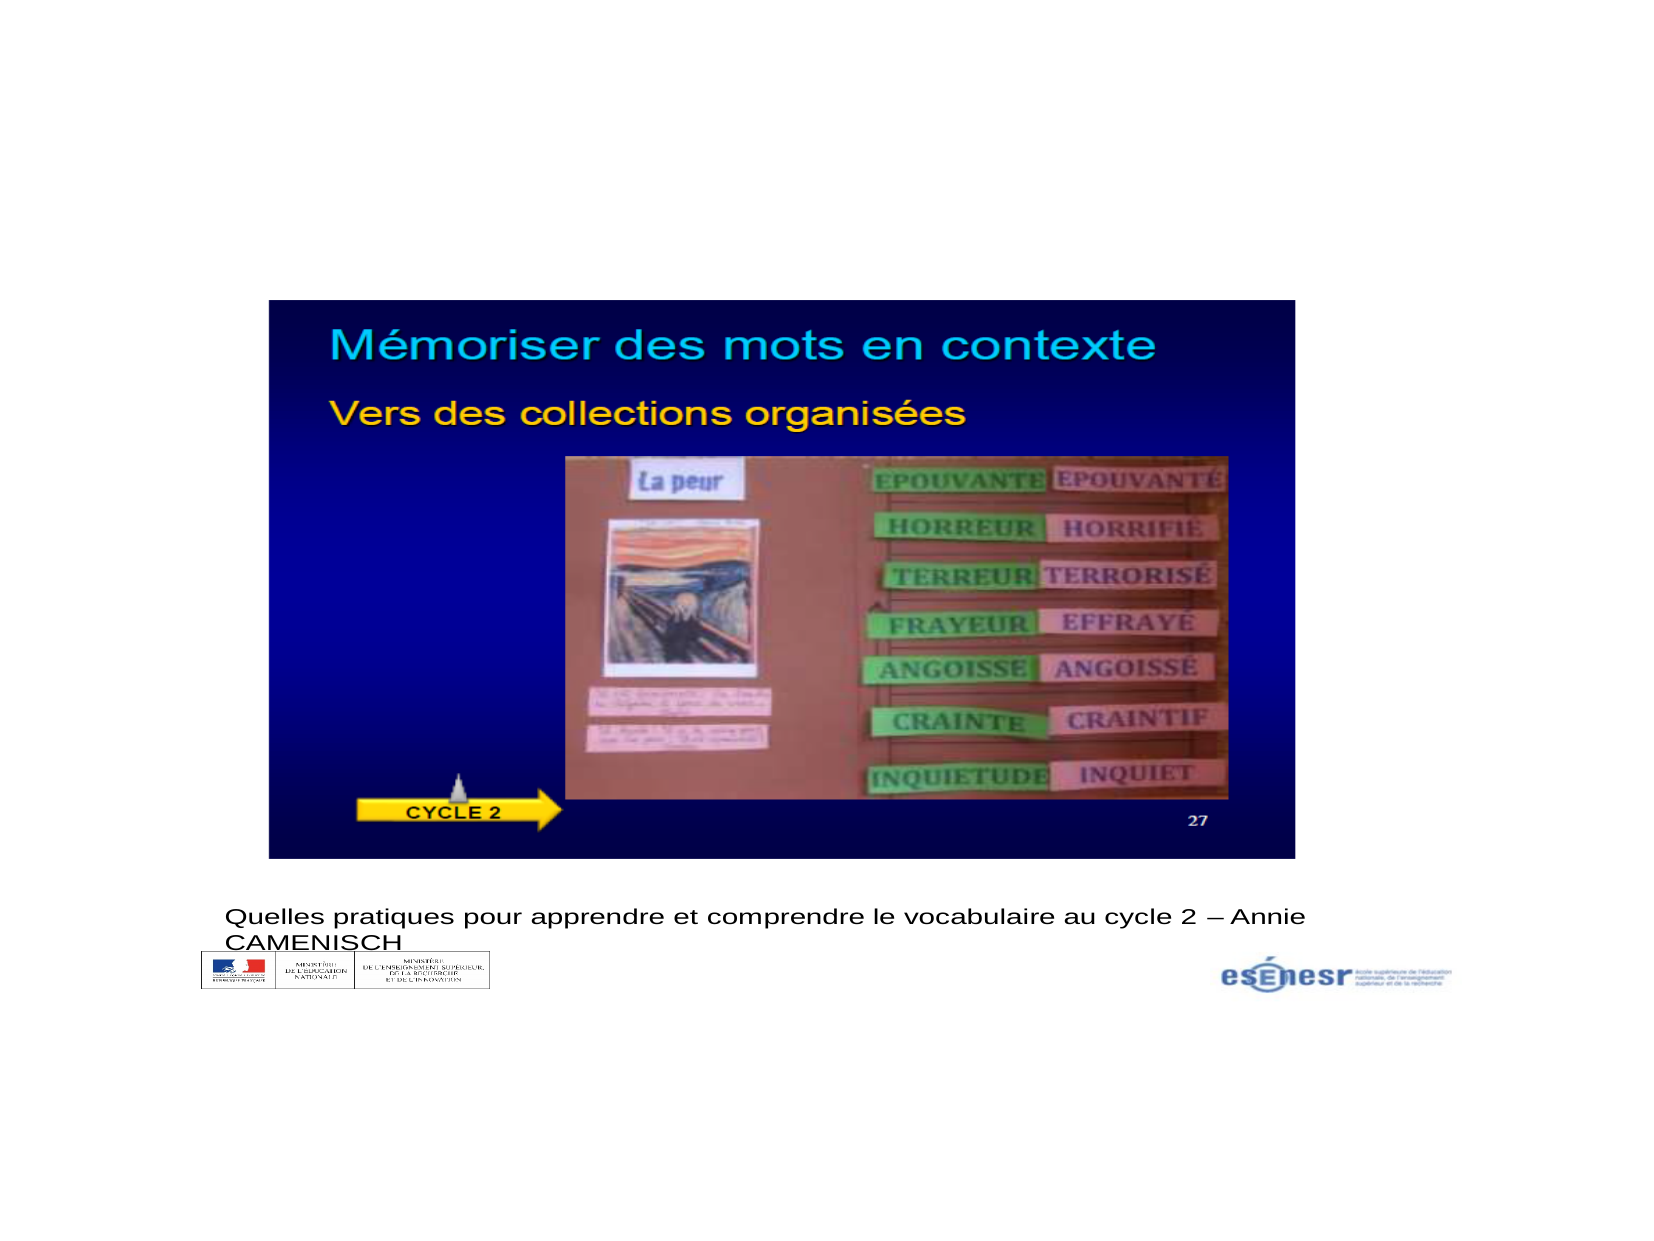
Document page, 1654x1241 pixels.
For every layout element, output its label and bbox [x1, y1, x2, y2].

picture [153, 284, 1489, 1010]
